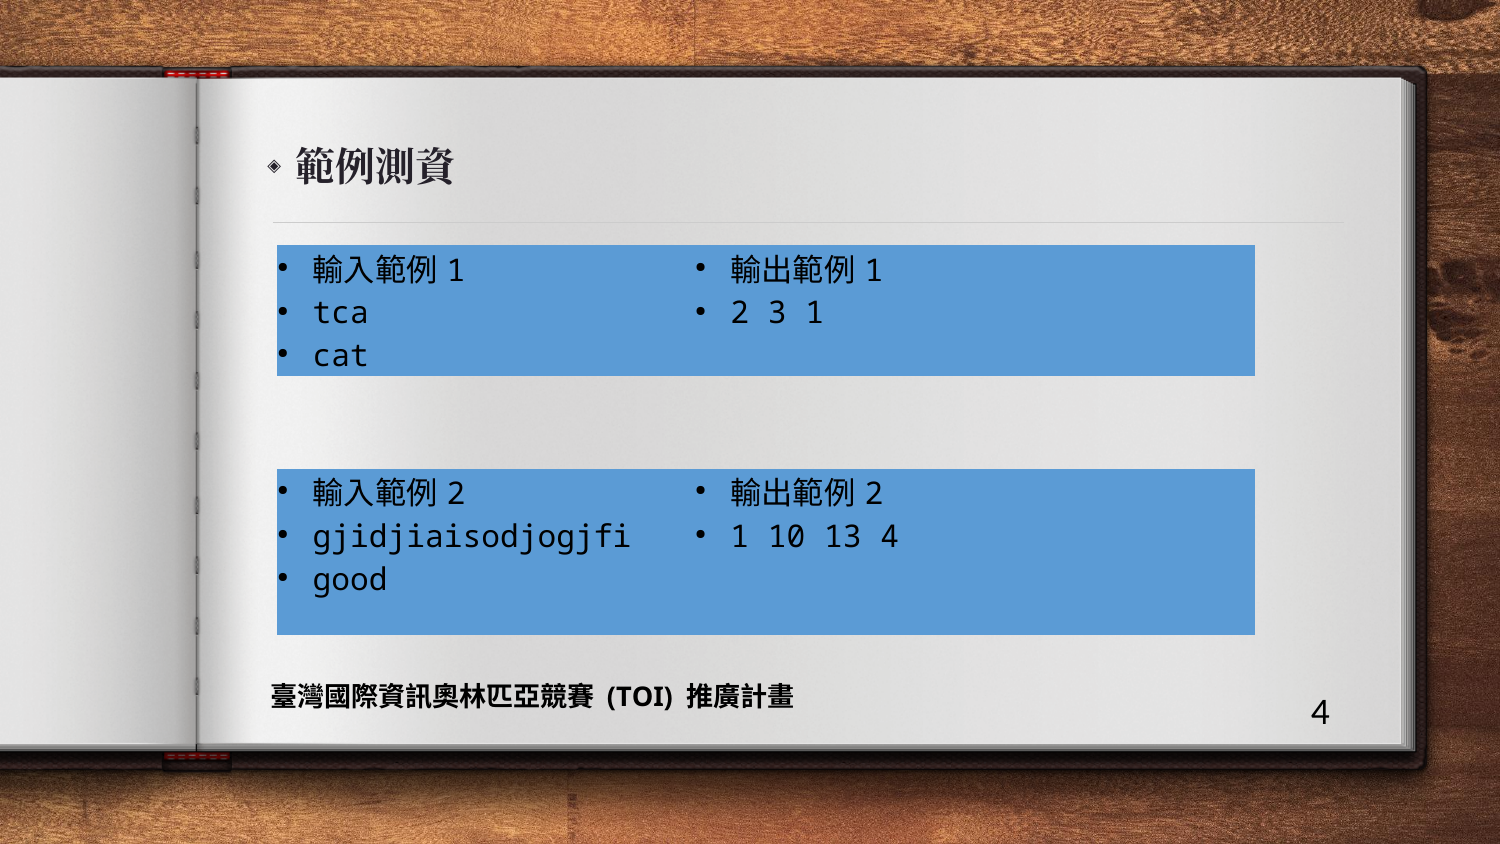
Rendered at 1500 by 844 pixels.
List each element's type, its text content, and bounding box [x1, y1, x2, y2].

table_header 輸出範例2 1 10 13 4 [695, 469, 1255, 635]
table_header 輸出範例1 2 3 1 [695, 245, 1255, 376]
table_header 輸入範例2 gjidjiaisodjogjfi good [277, 469, 695, 635]
text_box [1295, 672, 1386, 737]
list 範例測資 [252, 126, 1194, 205]
table_header 輸入範例1 tca cat [277, 245, 695, 376]
